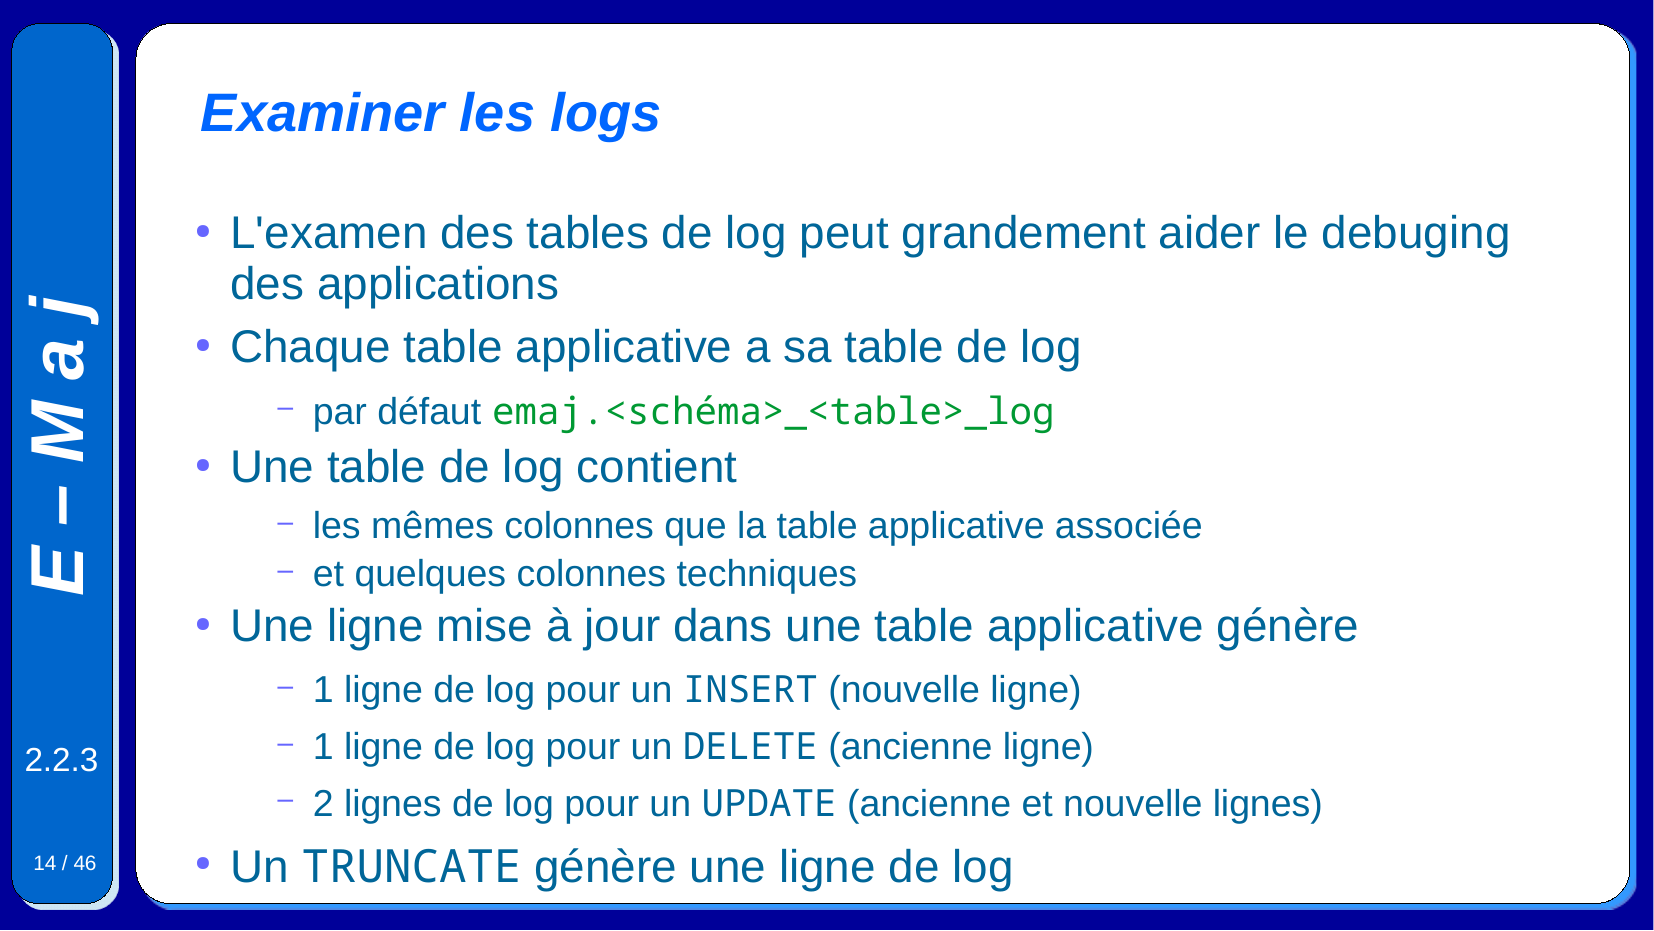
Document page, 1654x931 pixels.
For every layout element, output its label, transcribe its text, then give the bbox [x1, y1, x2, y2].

title Examiner les logs [200, 34, 1575, 191]
list L'examen des tables de log peut grandement aider le debuging des applications Chaque table applicative a sa table de log par défaut emaj.<schéma>_<table>_log Une table de log contient les mêmes colonnes que la table applicative associée et quelques colonnes techniques Une ligne mise à jour dans une table applicative génère 1 ligne de log pour un INSERT (nouvelle ligne) 1 ligne de log pour un DELETE (ancienne ligne) 2 lignes de log pour un UPDATE (ancienne et nouvelle lignes) Un TRUNCATE génère une ligne de log [177, 206, 1587, 867]
